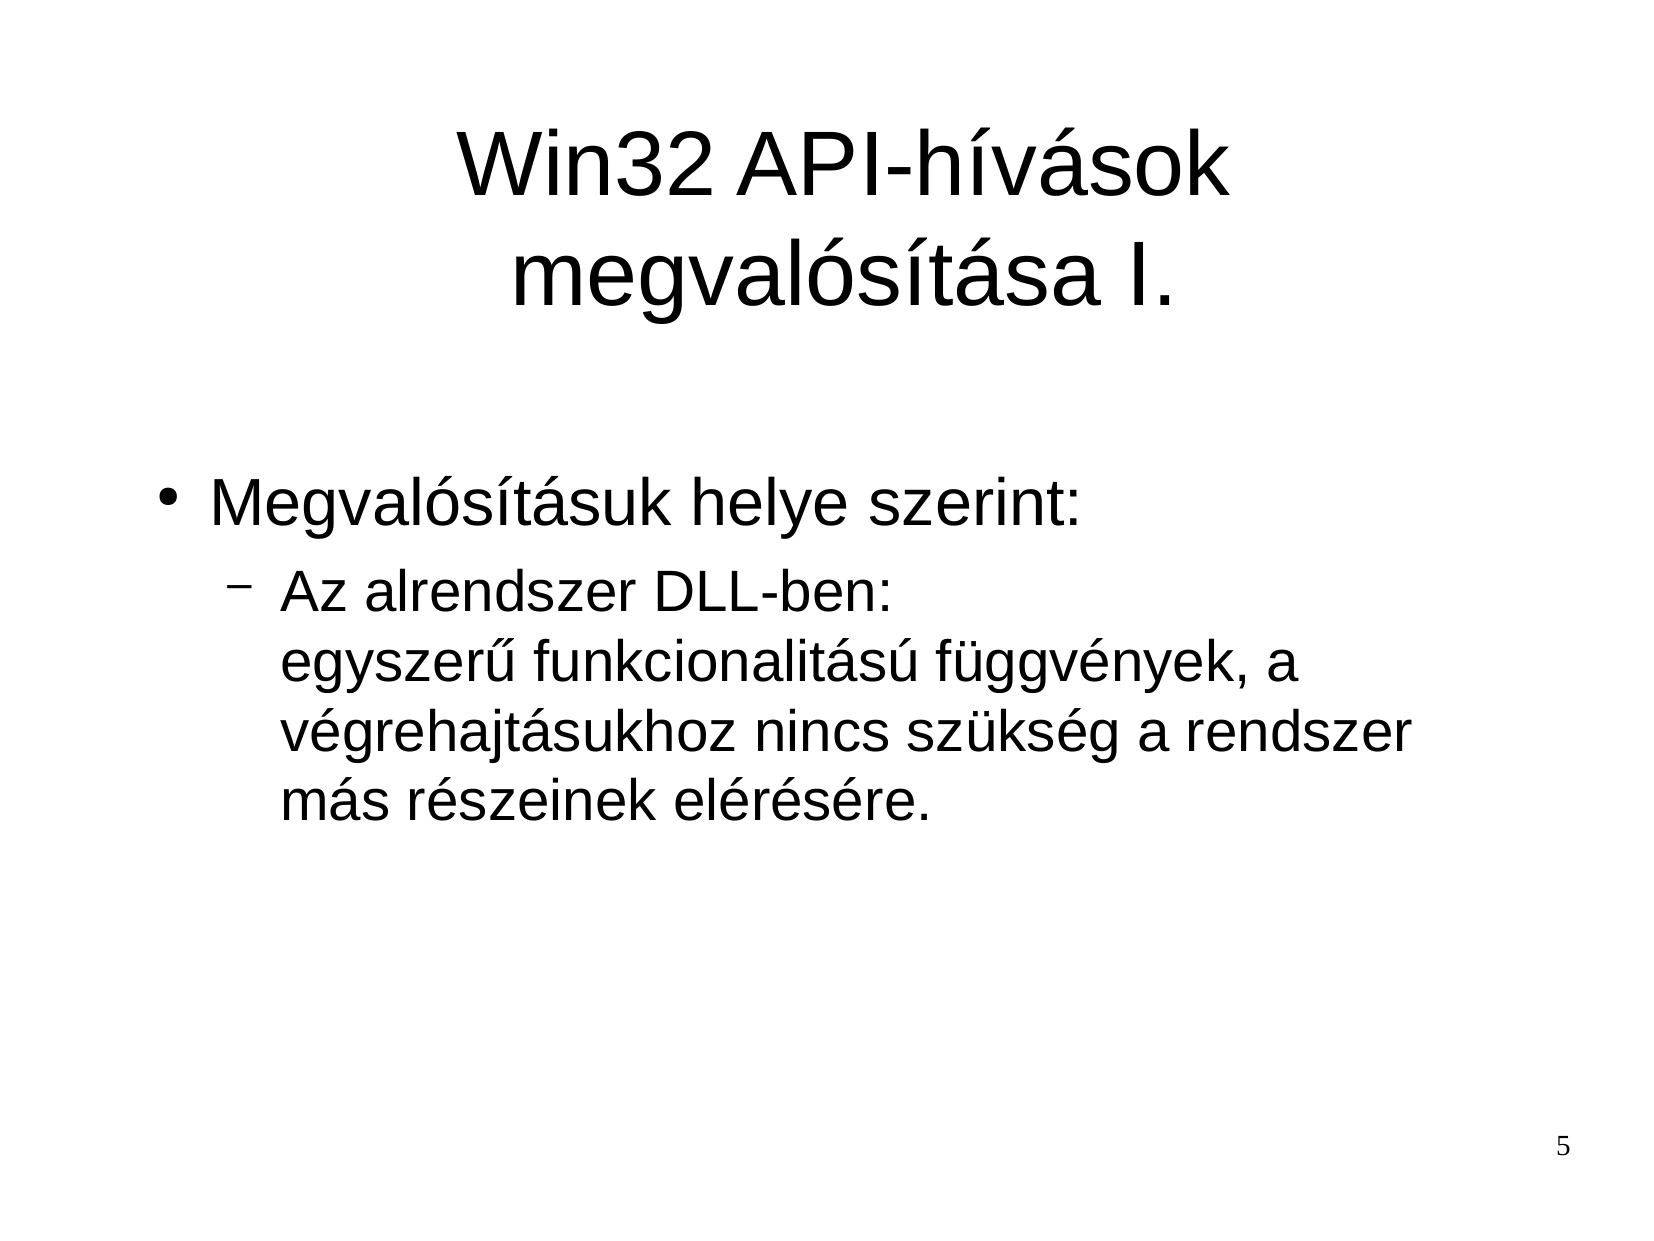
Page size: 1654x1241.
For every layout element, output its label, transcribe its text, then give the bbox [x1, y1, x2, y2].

list Megvalósításuk helye szerint: Az alrendszer DLL-ben: egyszerű funkcionalitású függvények, a végrehajtásukhoz nincs szükség a rendszer más részeinek elérésére. [124, 358, 1530, 1103]
title Win32 API-hívások megvalósítása I. [124, 110, 1530, 317]
